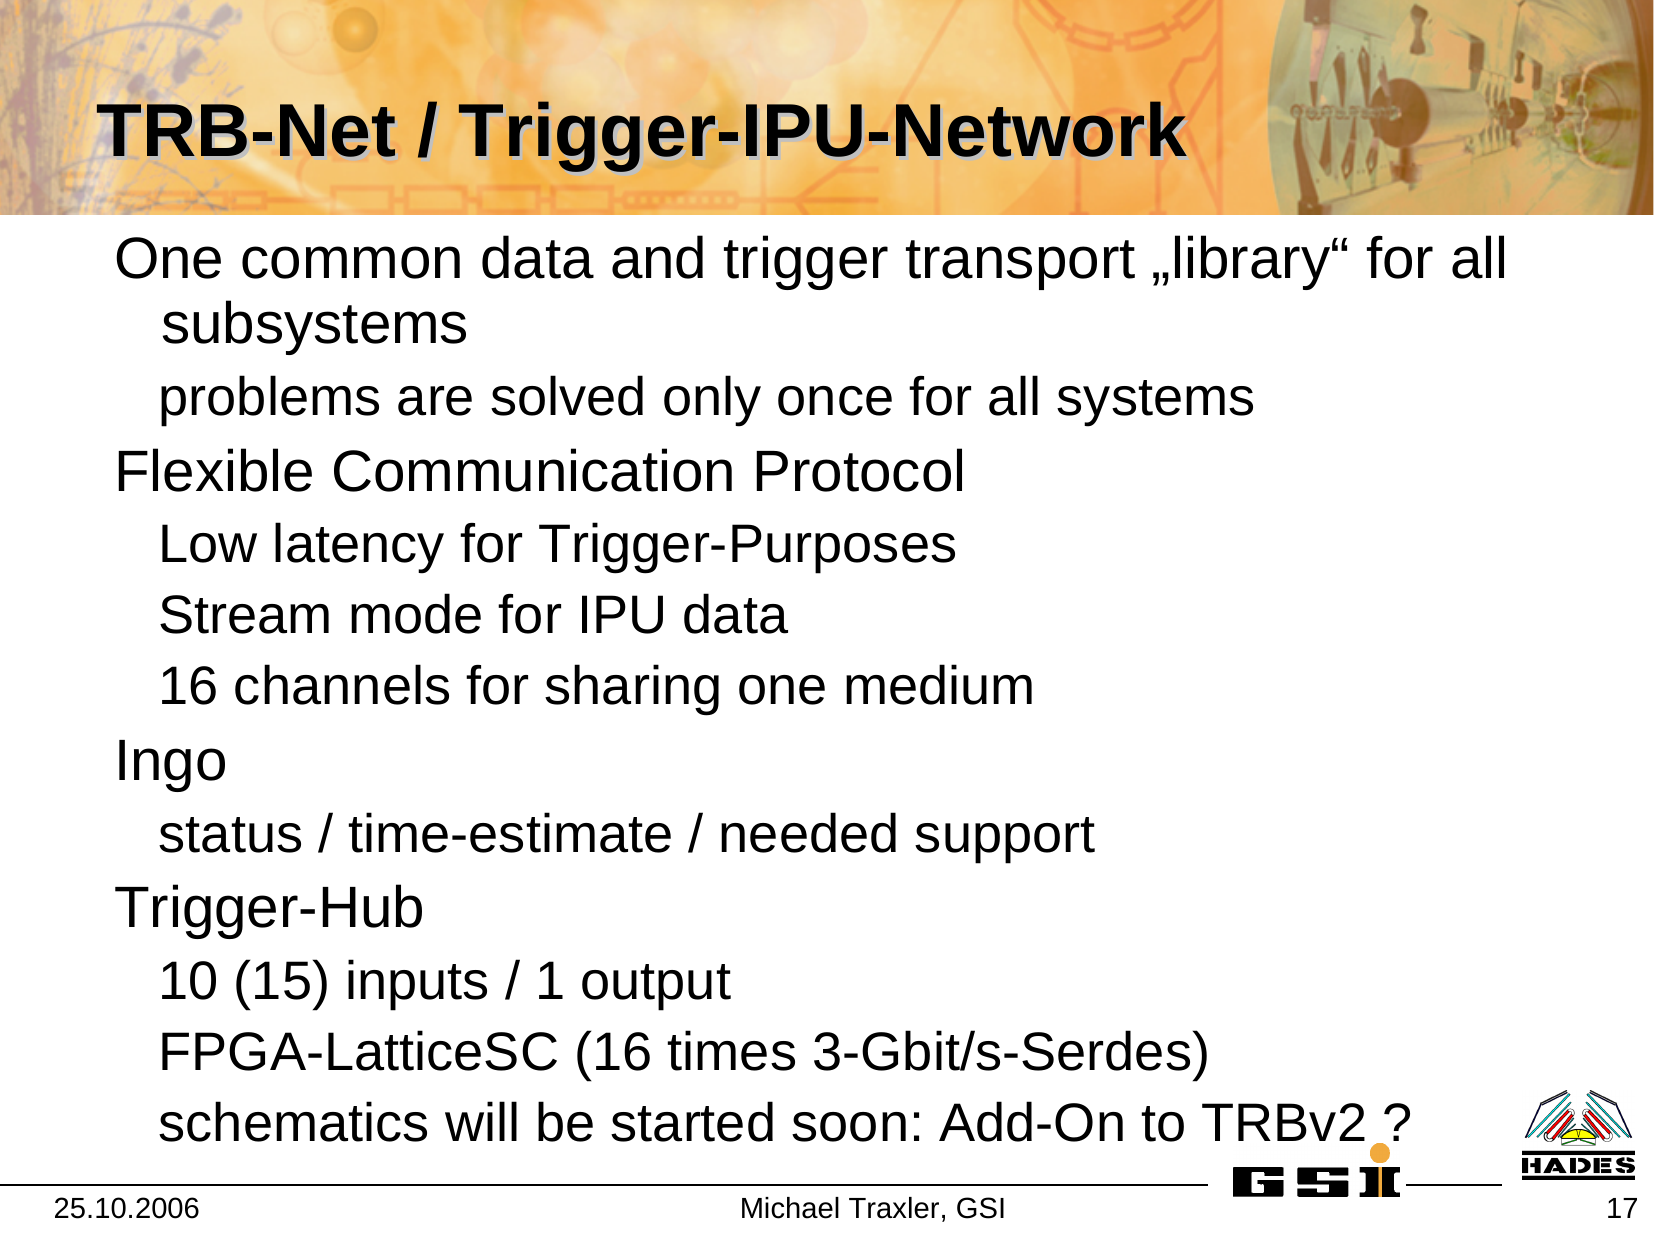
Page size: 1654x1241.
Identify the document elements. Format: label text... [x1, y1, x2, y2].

title TRB-Net / Trigger-IPU-Network [96, 34, 1502, 226]
picture [1233, 1153, 1400, 1197]
picture [0, 0, 1654, 215]
list One common data and trigger transport „library“ for all subsystems problems are solved only once for all systems Flexible Communication Protocol Low latency for Trigger-Purposes Stream mode for IPU data 16 channels for sharing one medium Ingo status / time-estimate / needed support Trigger-Hub 10 (15) inputs / 1 output FPGA-LatticeSC (16 times 3-Gbit/s-Serdes) schematics will be started soon: Add-On to TRBv2 ? [39, 226, 1528, 1153]
picture [1522, 1090, 1635, 1180]
